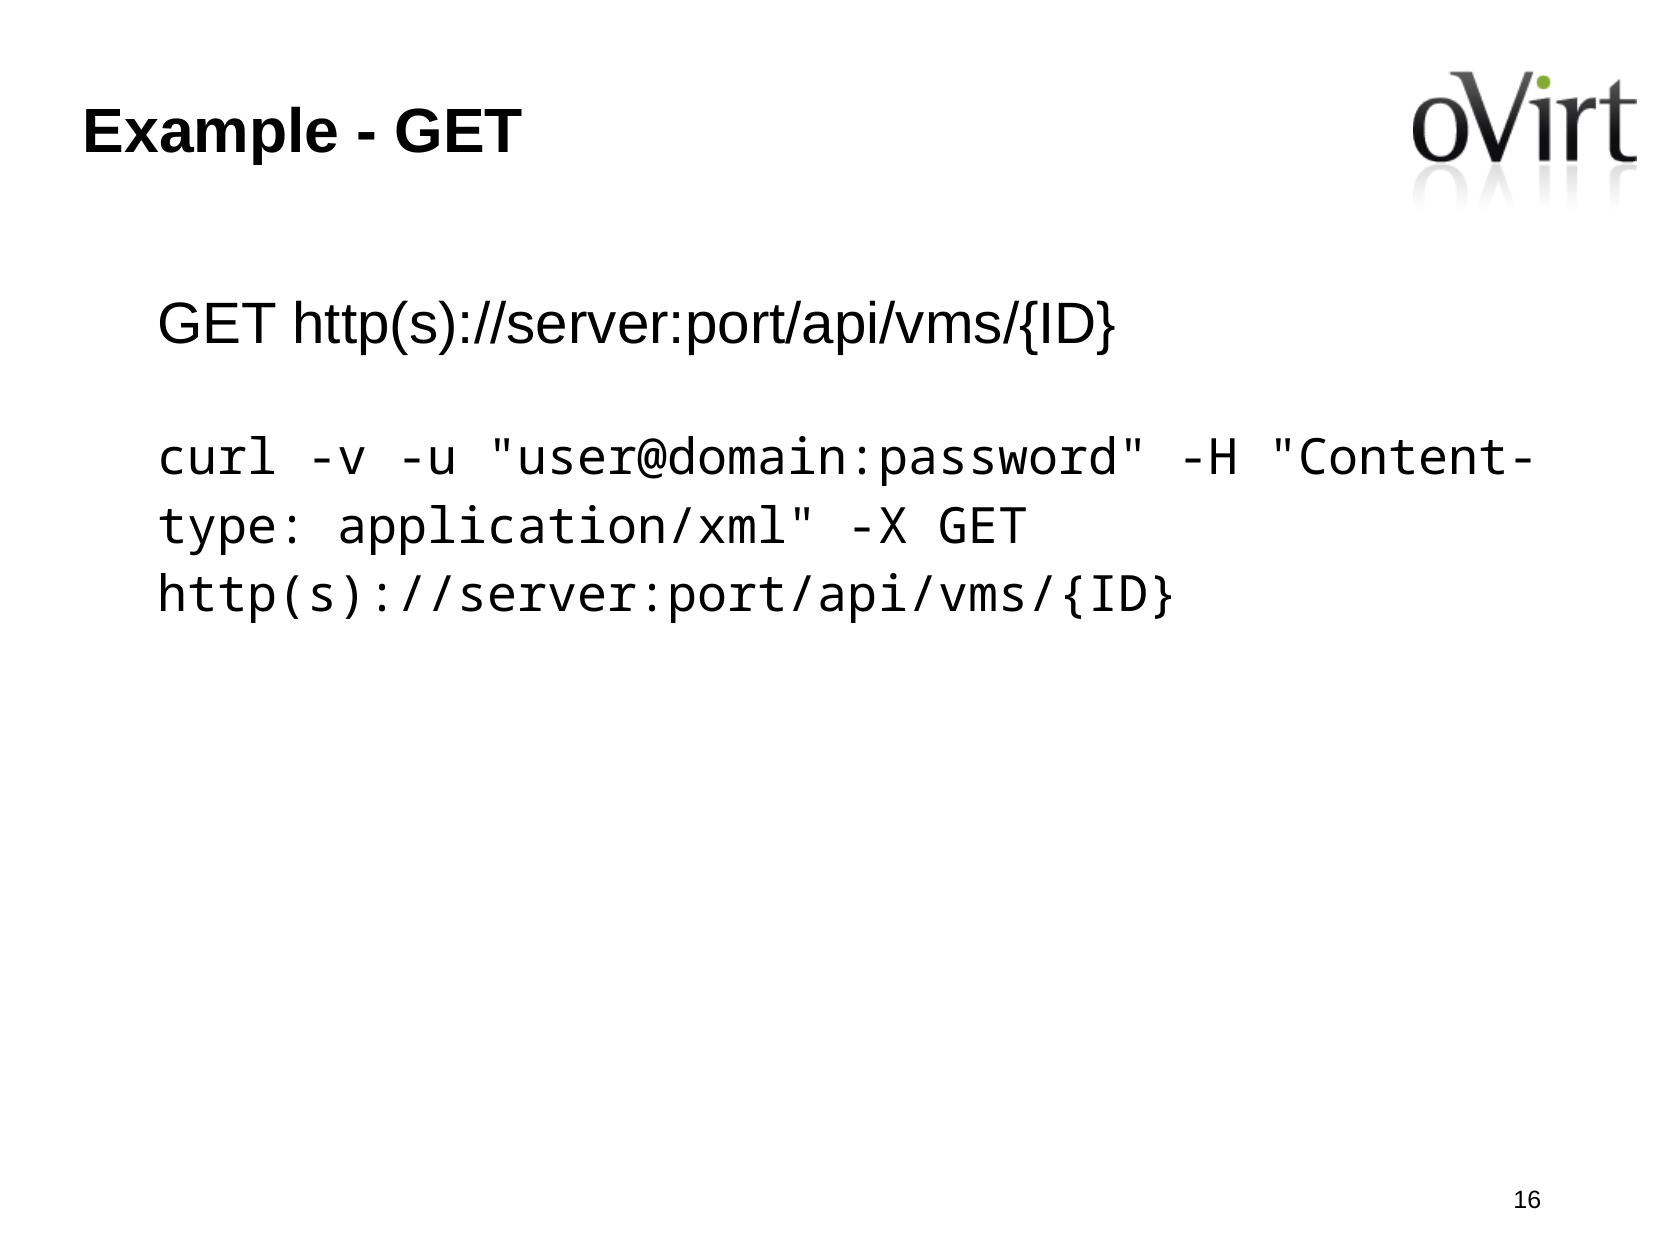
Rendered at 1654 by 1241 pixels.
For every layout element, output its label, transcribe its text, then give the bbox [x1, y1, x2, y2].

title Example - GET [82, 37, 1571, 226]
list GET http(s)://server:port/api/vms/{ID} curl -v -u "user@domain:password" -H "Content-type: application/xml" -X GET http(s)://server:port/api/vms/{ID} [86, 244, 1576, 1039]
picture [1571, 63, 1637, 212]
